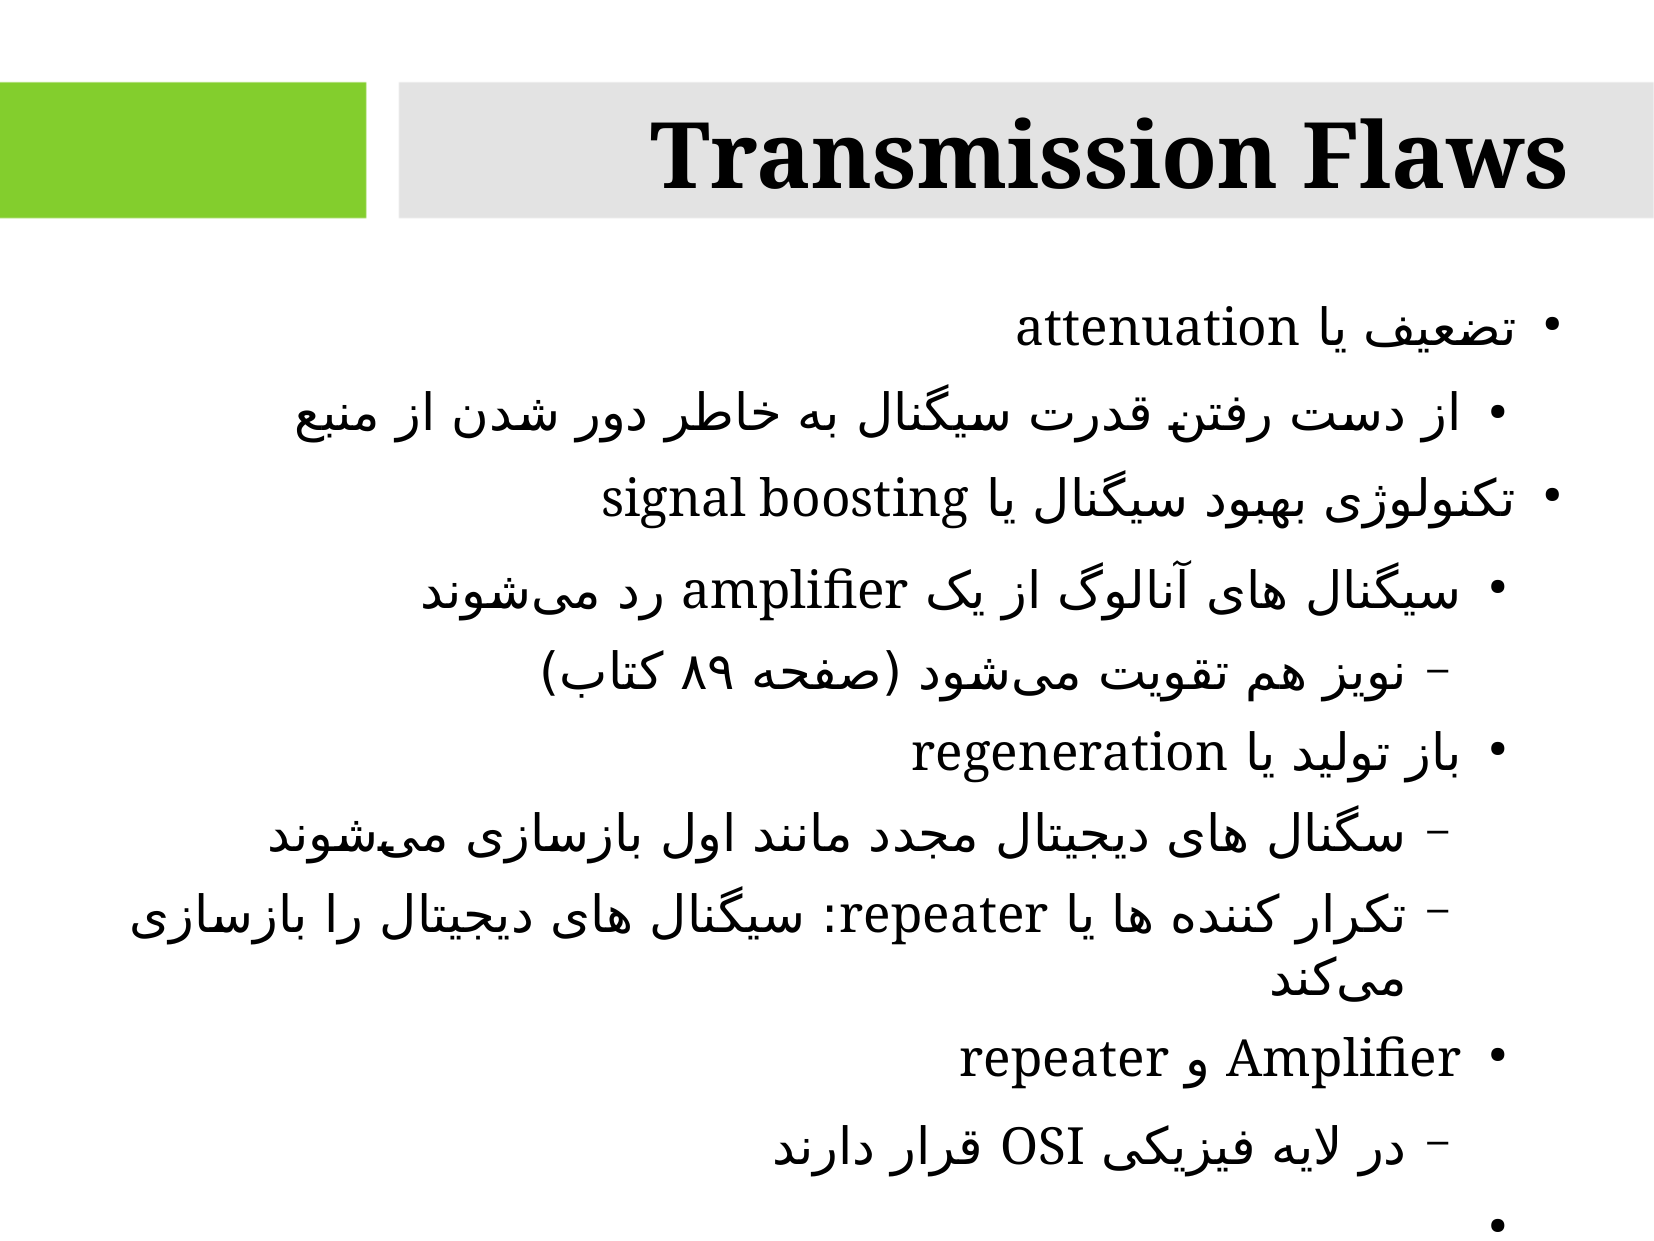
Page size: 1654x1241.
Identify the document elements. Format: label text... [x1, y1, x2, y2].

list تضعیف یا attenuation از دست رفتن قدرت سیگنال به خاطر دور شدن از منبع تکنولوژی بهبود سیگنال یا signal boosting سیگنال های آنالوگ از یک amplifier رد می‌شوند نویز هم تقویت می‌شود (صفحه ۸۹ کتاب) باز تولید یا regeneration سگنال های دیجیتال مجدد مانند اول بازسازی می‌شوند تکرار کننده ها یا repeater: سیگنال های دیجیتال را بازسازی می‌کند Amplifier و repeater در لایه فیزیکی OSI قرار دارند [82, 290, 1571, 1182]
picture [0, 0, 1654, 1241]
title Transmission Flaws [82, 49, 1571, 257]
